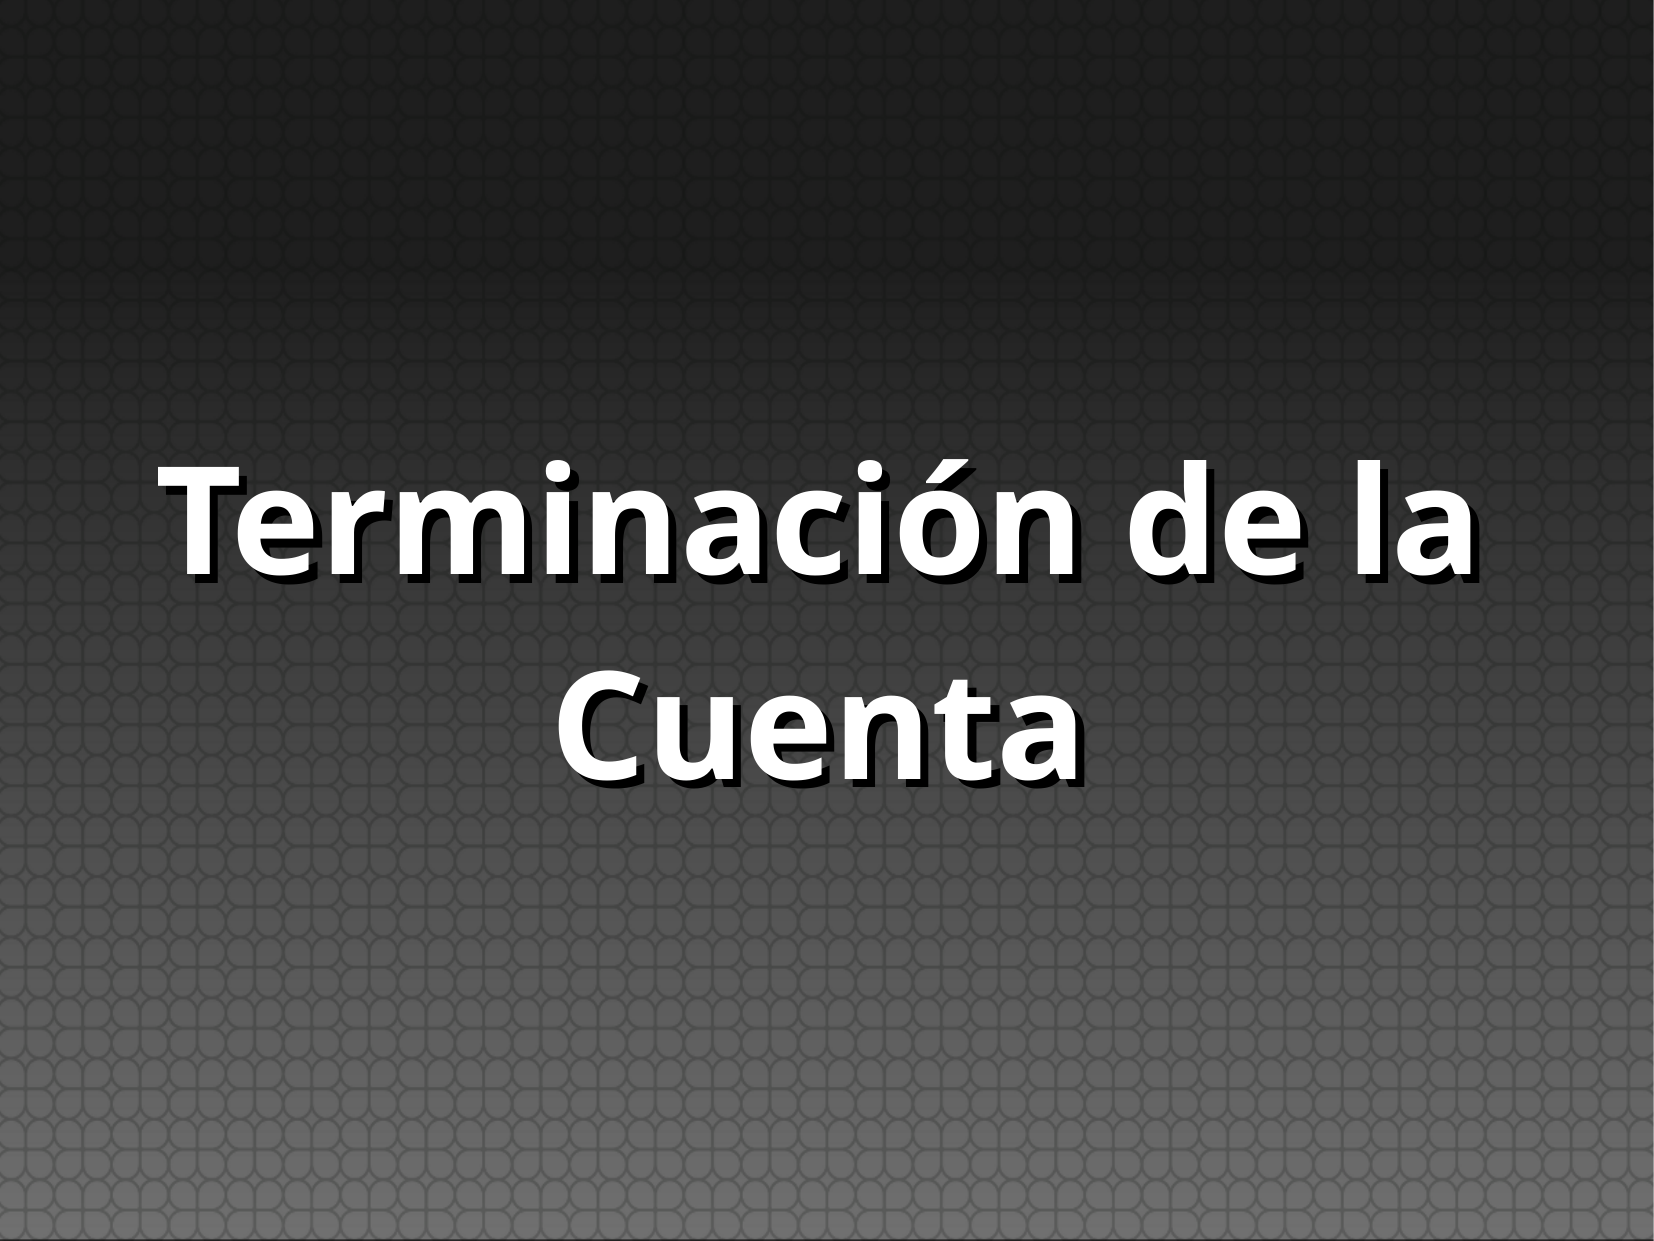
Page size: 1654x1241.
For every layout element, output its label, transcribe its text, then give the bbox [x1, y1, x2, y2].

title Terminación de la Cuenta [75, 451, 1564, 787]
picture [0, 0, 1654, 1241]
